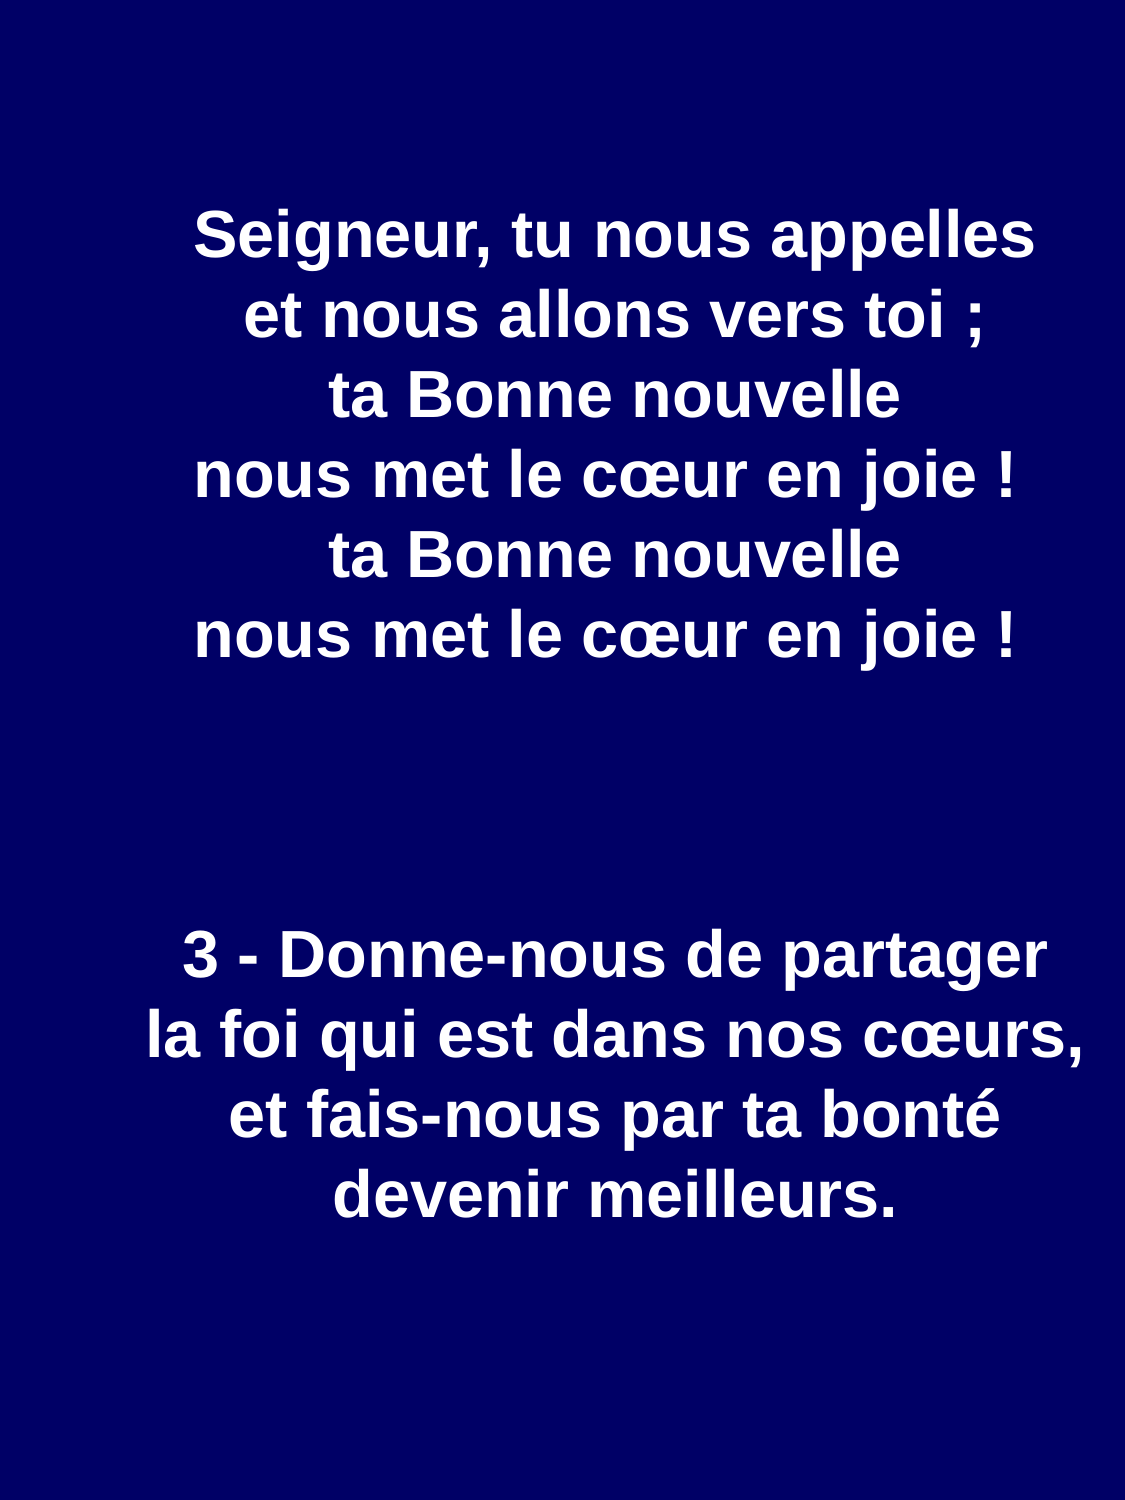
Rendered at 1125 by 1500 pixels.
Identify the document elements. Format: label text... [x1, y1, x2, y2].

text_box Seigneur, tu nous appelles et nous allons vers toi ; ta Bonne nouvelle nous met le cœur en joie ! ta Bonne nouvelle nous met le cœur en joie ! 3 - Donne-nous de partager la foi qui est dans nos cœurs, et fais-nous par ta bonté devenir meilleurs. [106, 183, 1125, 1284]
